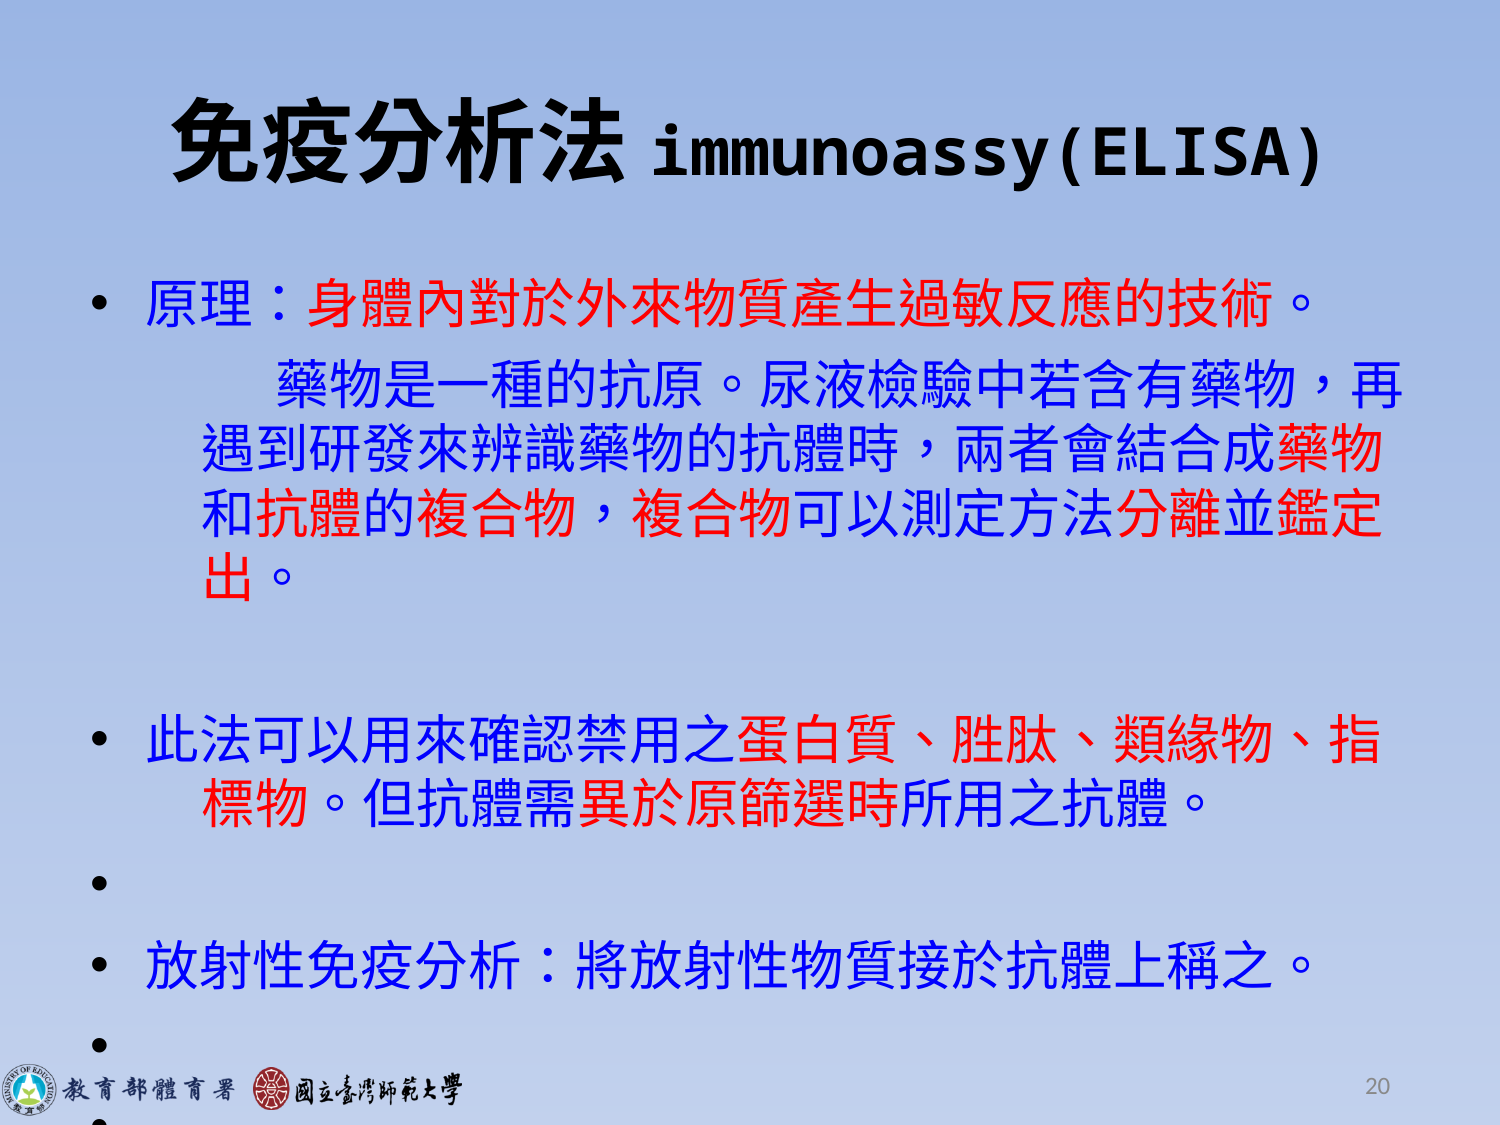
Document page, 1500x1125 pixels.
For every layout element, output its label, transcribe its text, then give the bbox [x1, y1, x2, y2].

list 原理：身體內對於外來物質產生過敏反應的技術。 藥物是一種的抗原。尿液檢驗中若含有藥物，再遇到研發來辨識藥物的抗體時，兩者會結合成藥物和抗體的複合物，複合物可以測定方法分離並鑑定出。 此法可以用來確認禁用之蛋白質、胜肽、類緣物、指標物。但抗體需異於原篩選時所用之抗體。 放射性免疫分析：將放射性物質接於抗體上稱之。 [75, 262, 1426, 1005]
text_box [1350, 1061, 1475, 1103]
title 免疫分析法immunoassy(ELISA) [75, 45, 1426, 233]
